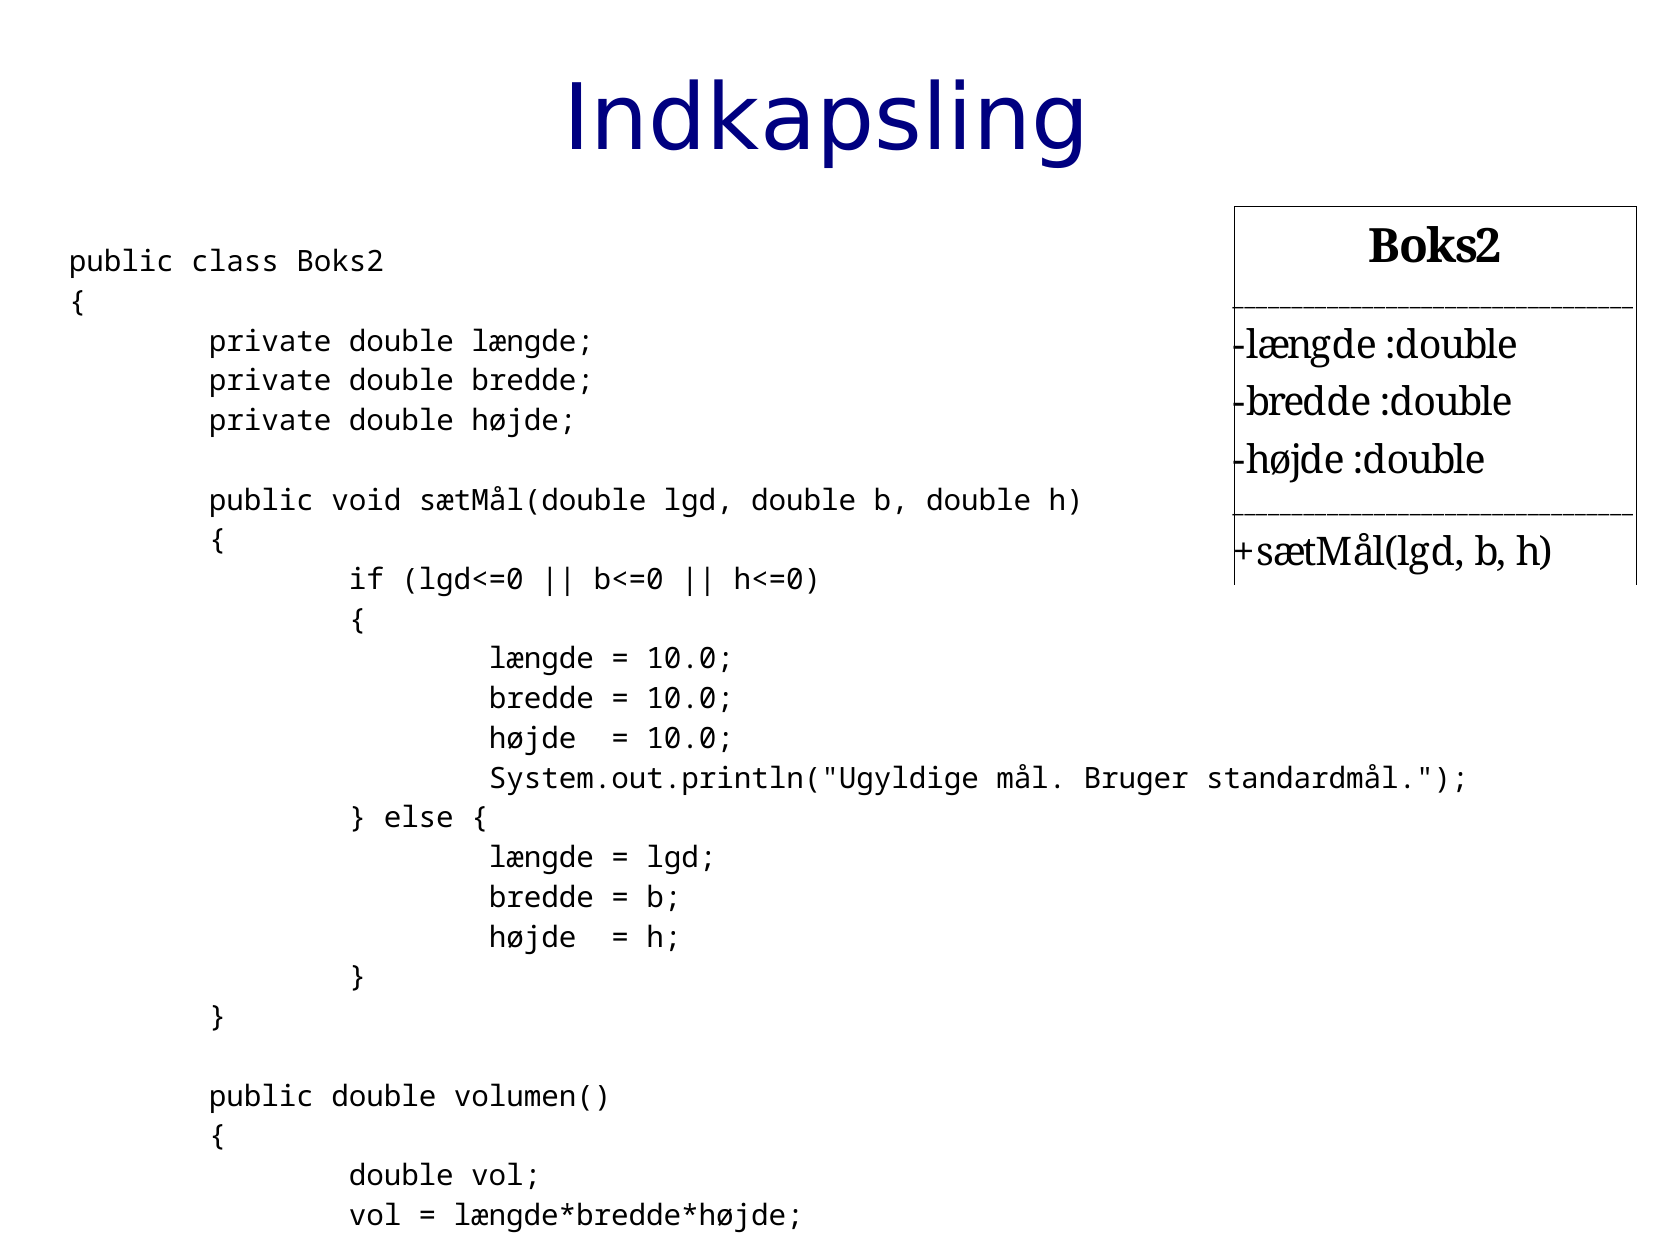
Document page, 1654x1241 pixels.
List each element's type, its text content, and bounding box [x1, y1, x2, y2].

text_box public class Boks2 { private double længde; private double bredde; private double højde; public void sætMål(double lgd, double b, double h) { if (lgd<=0 || b<=0 || h<=0) { længde = 10.0; bredde = 10.0; højde = 10.0; System.out.println("Ugyldige mål. Bruger standardmål."); } else { længde = lgd; bredde = b; højde = h; } } public double volumen() { double vol; vol = længde*bredde*højde; return vol; } } [62, 234, 1475, 1178]
chart [1210, 178, 1654, 585]
title Indkapsling [105, 14, 1549, 222]
